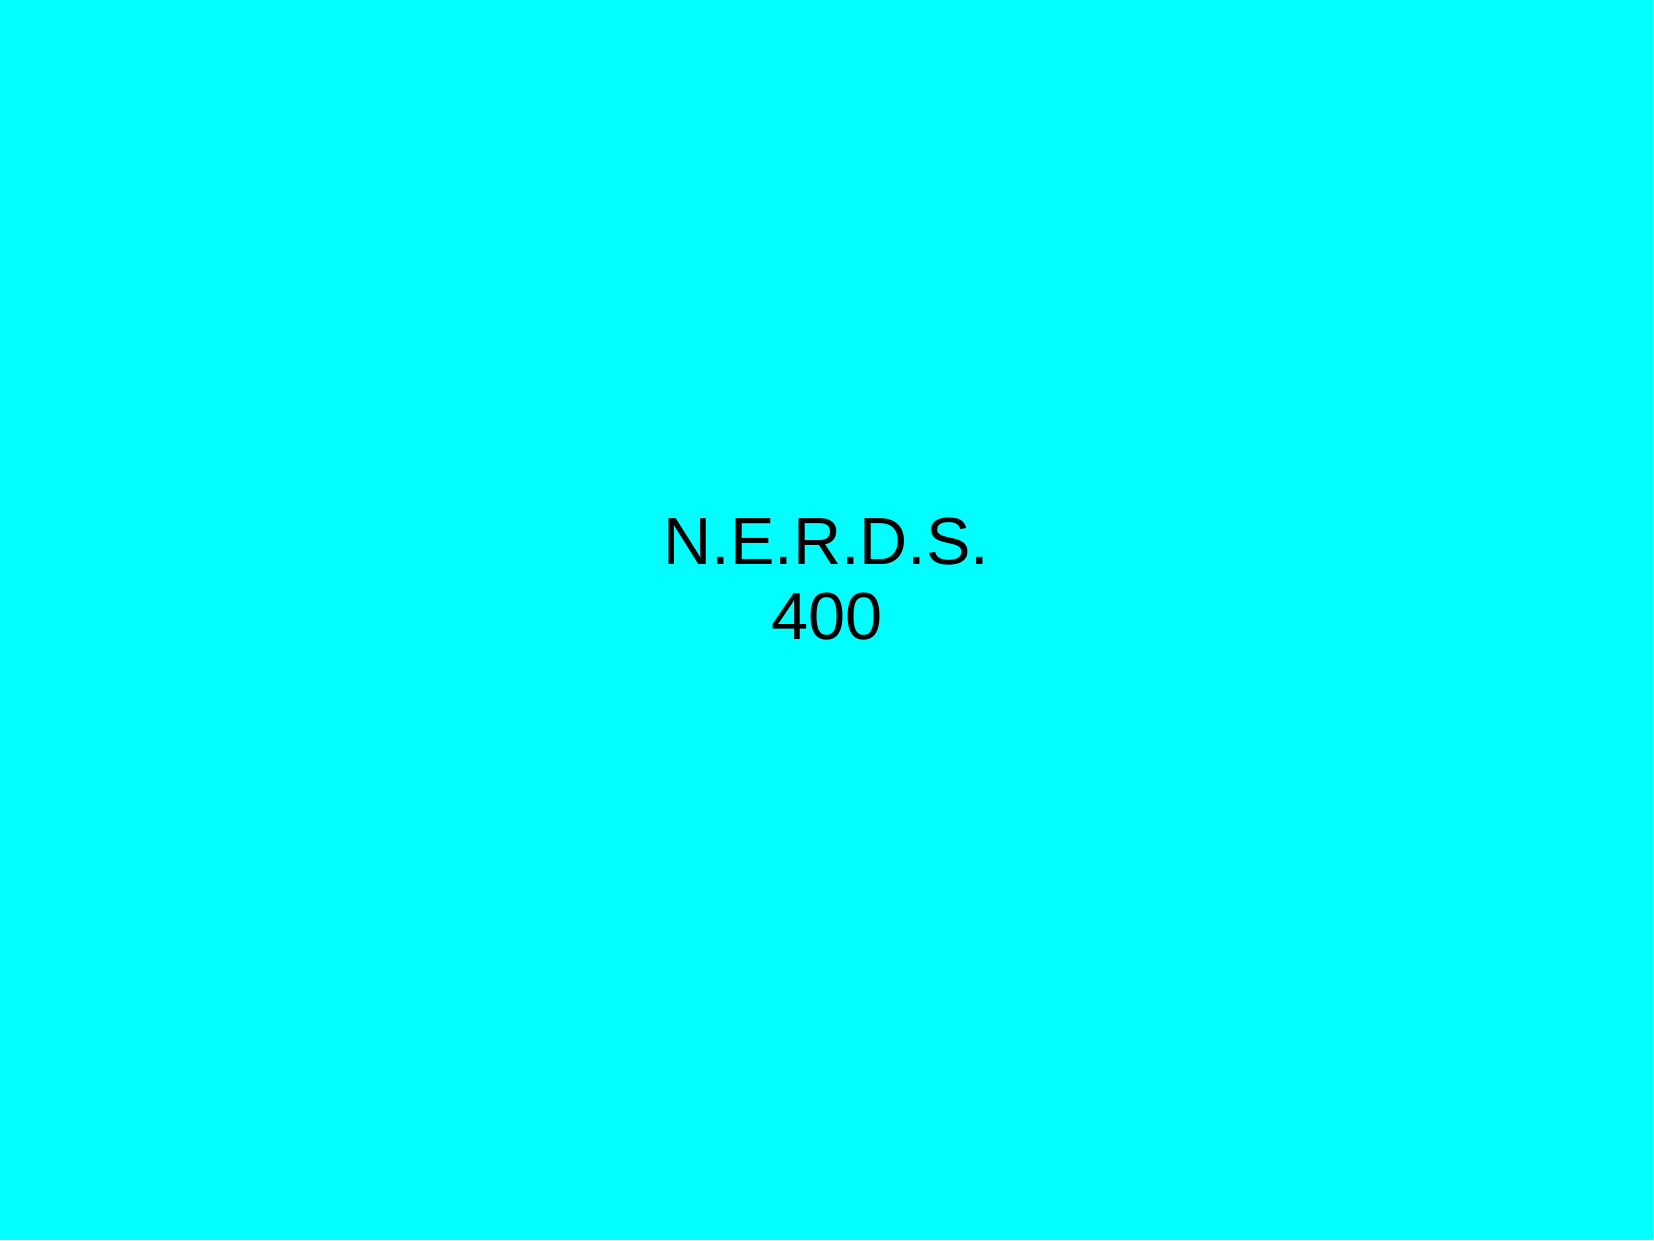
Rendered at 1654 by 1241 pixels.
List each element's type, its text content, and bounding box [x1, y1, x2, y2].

subtitle N.E.R.D.S. 400 [82, 49, 1571, 1109]
